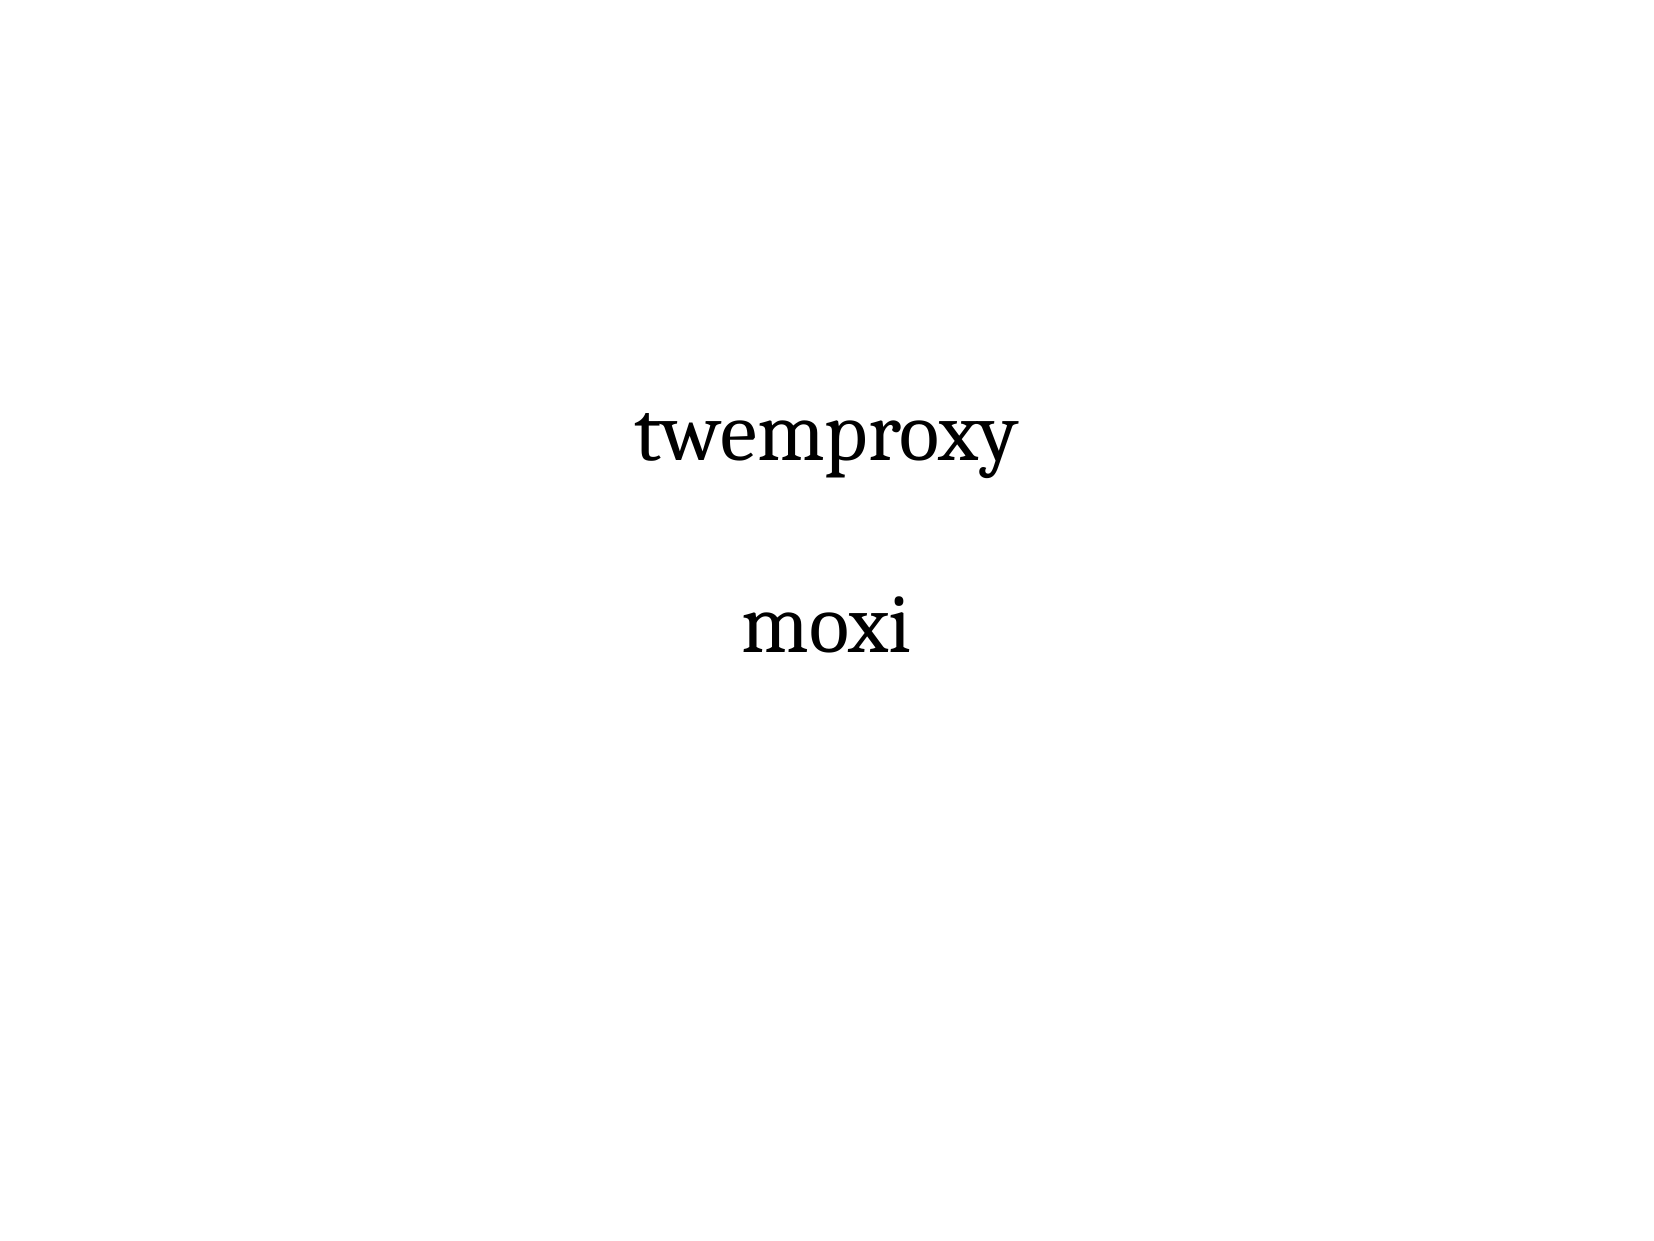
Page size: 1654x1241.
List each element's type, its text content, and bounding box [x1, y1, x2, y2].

subtitle twemproxy moxi [82, 49, 1571, 1010]
